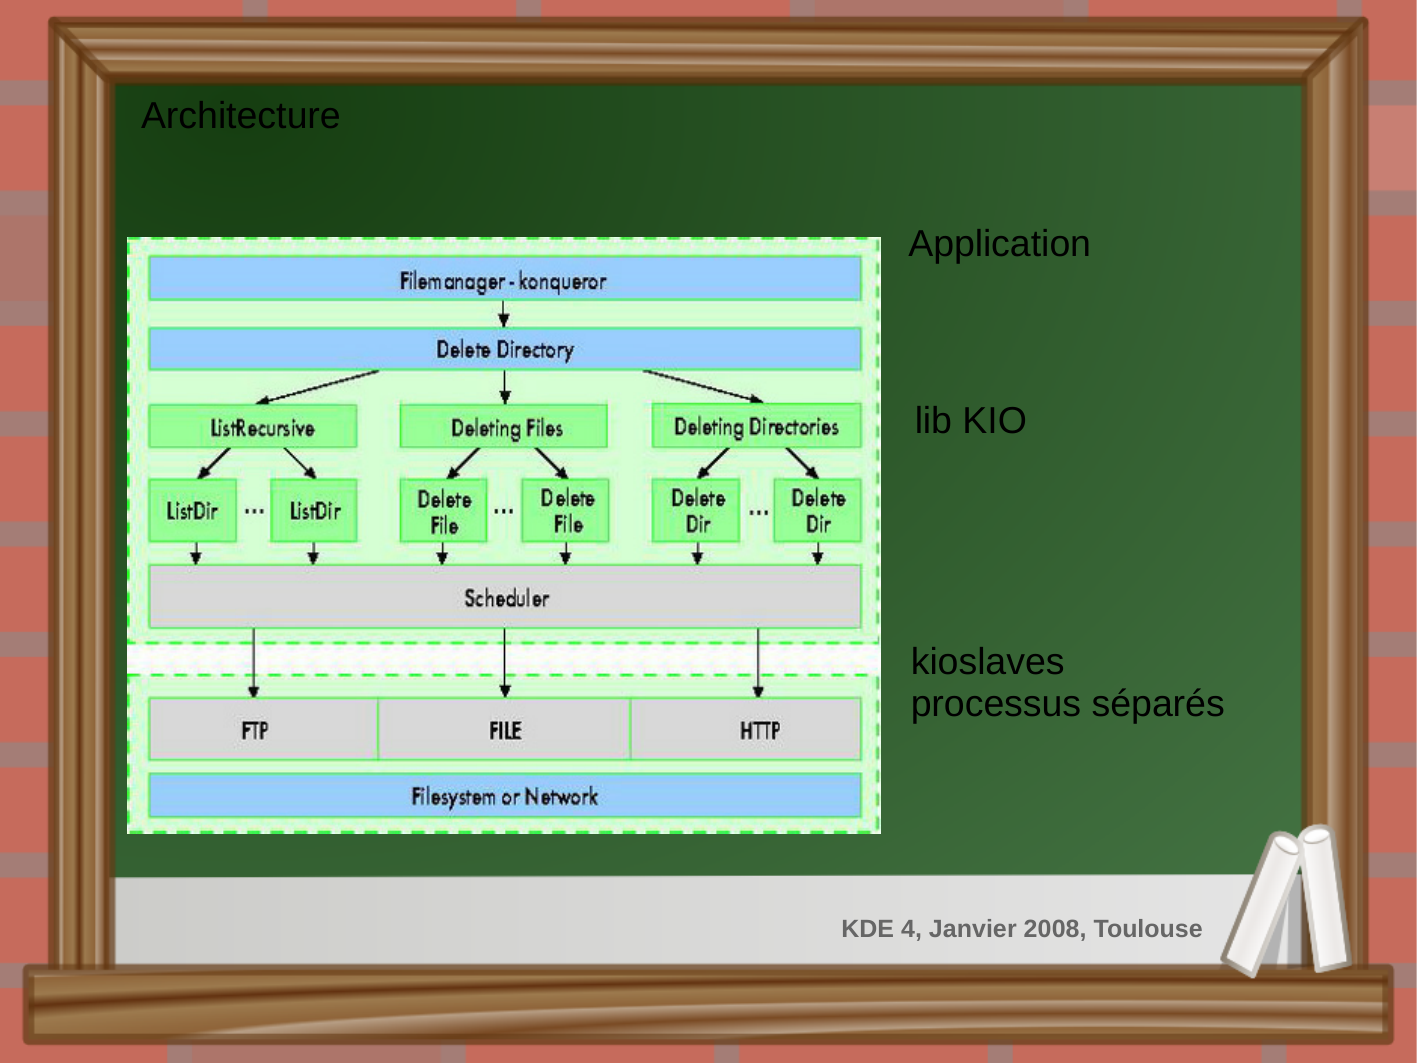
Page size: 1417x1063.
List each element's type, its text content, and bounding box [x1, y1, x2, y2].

text_box kioslaves processus séparés [896, 633, 1279, 733]
picture [0, 0, 1417, 1063]
text_box Application [893, 214, 1316, 272]
text_box lib KIO [900, 391, 1234, 449]
text_box Architecture [126, 87, 1313, 145]
